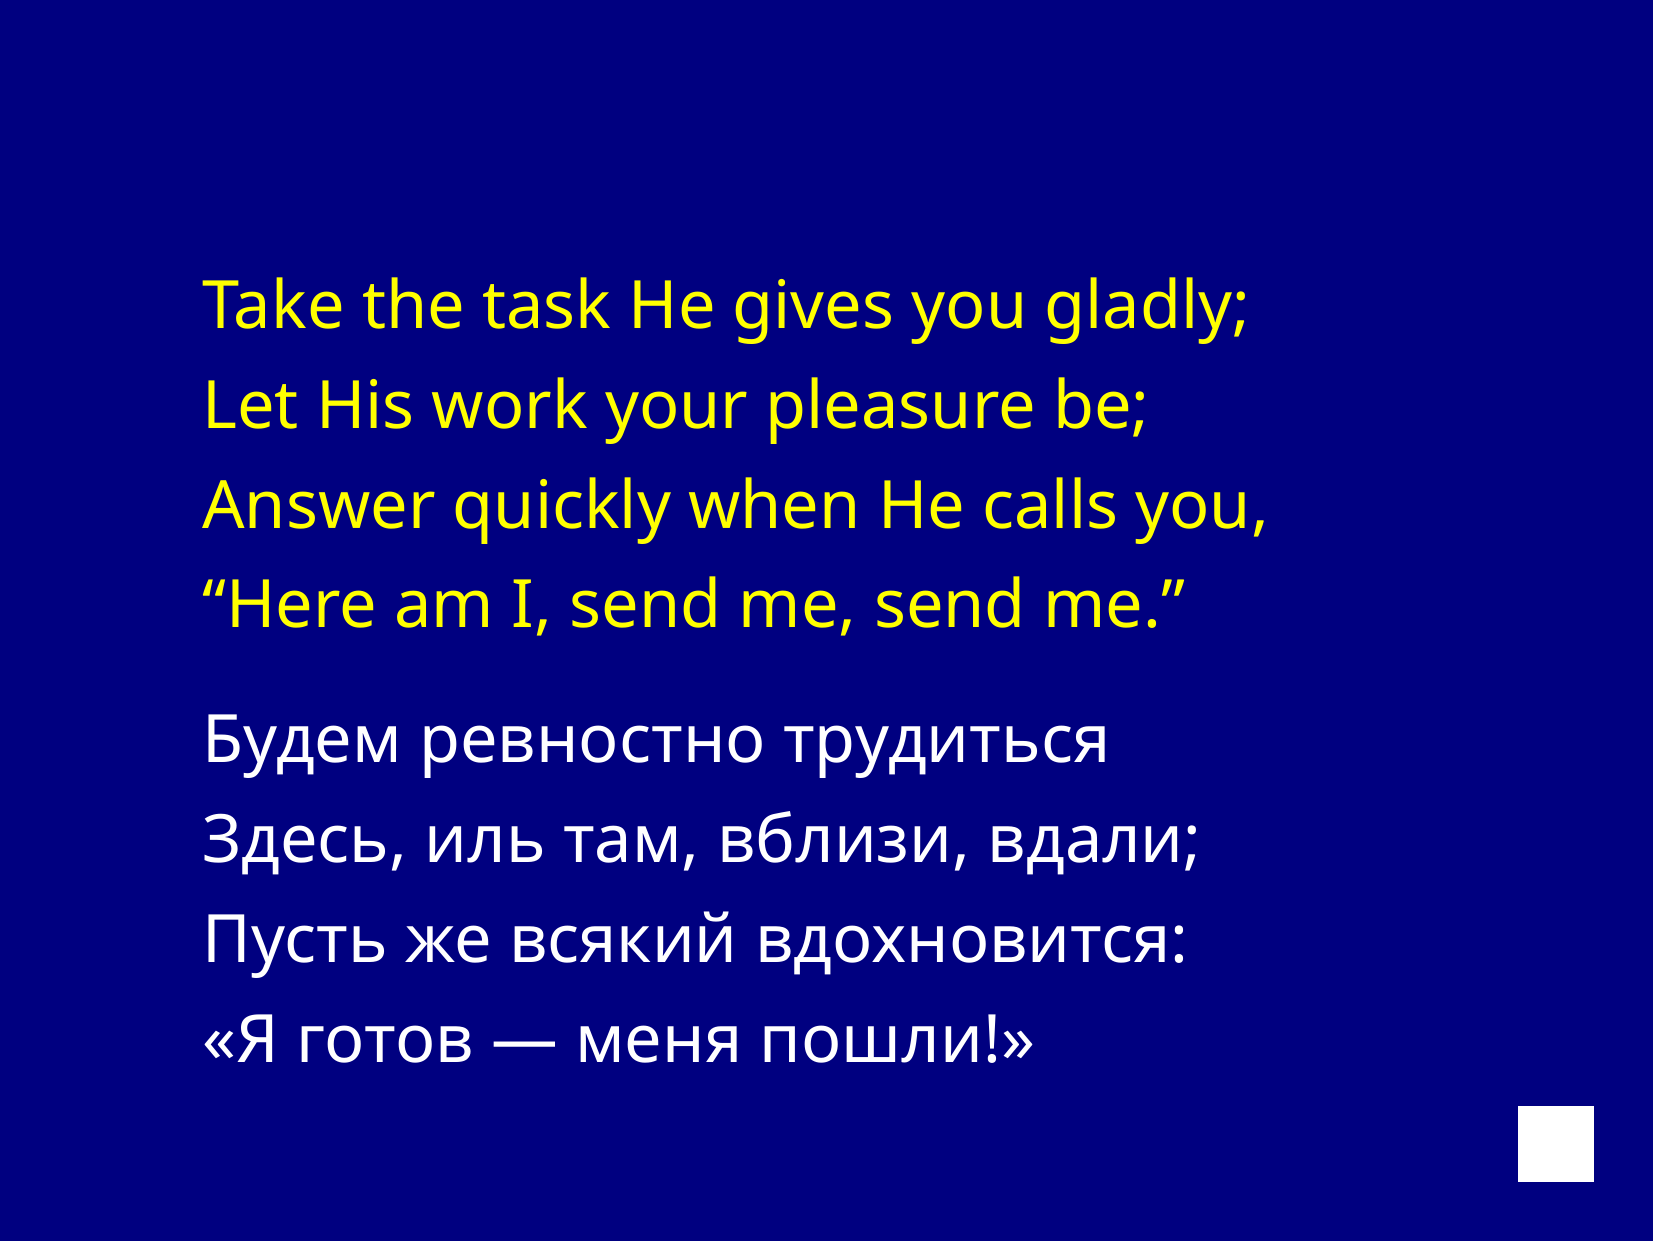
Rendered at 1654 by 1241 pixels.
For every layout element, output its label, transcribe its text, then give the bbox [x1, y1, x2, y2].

text_box Take the task He gives you gladly; Let His work your pleasure be; Answer quickly when He calls you, “Here am I, send me, send me.” [75, 150, 1576, 638]
text_box Будем ревностно трудиться Здесь, иль там, вблизи, вдали; Пусть же всякий вдохновится: «Я готов — меня пошли!» [75, 675, 1576, 1163]
text_box [1518, 1106, 1594, 1182]
